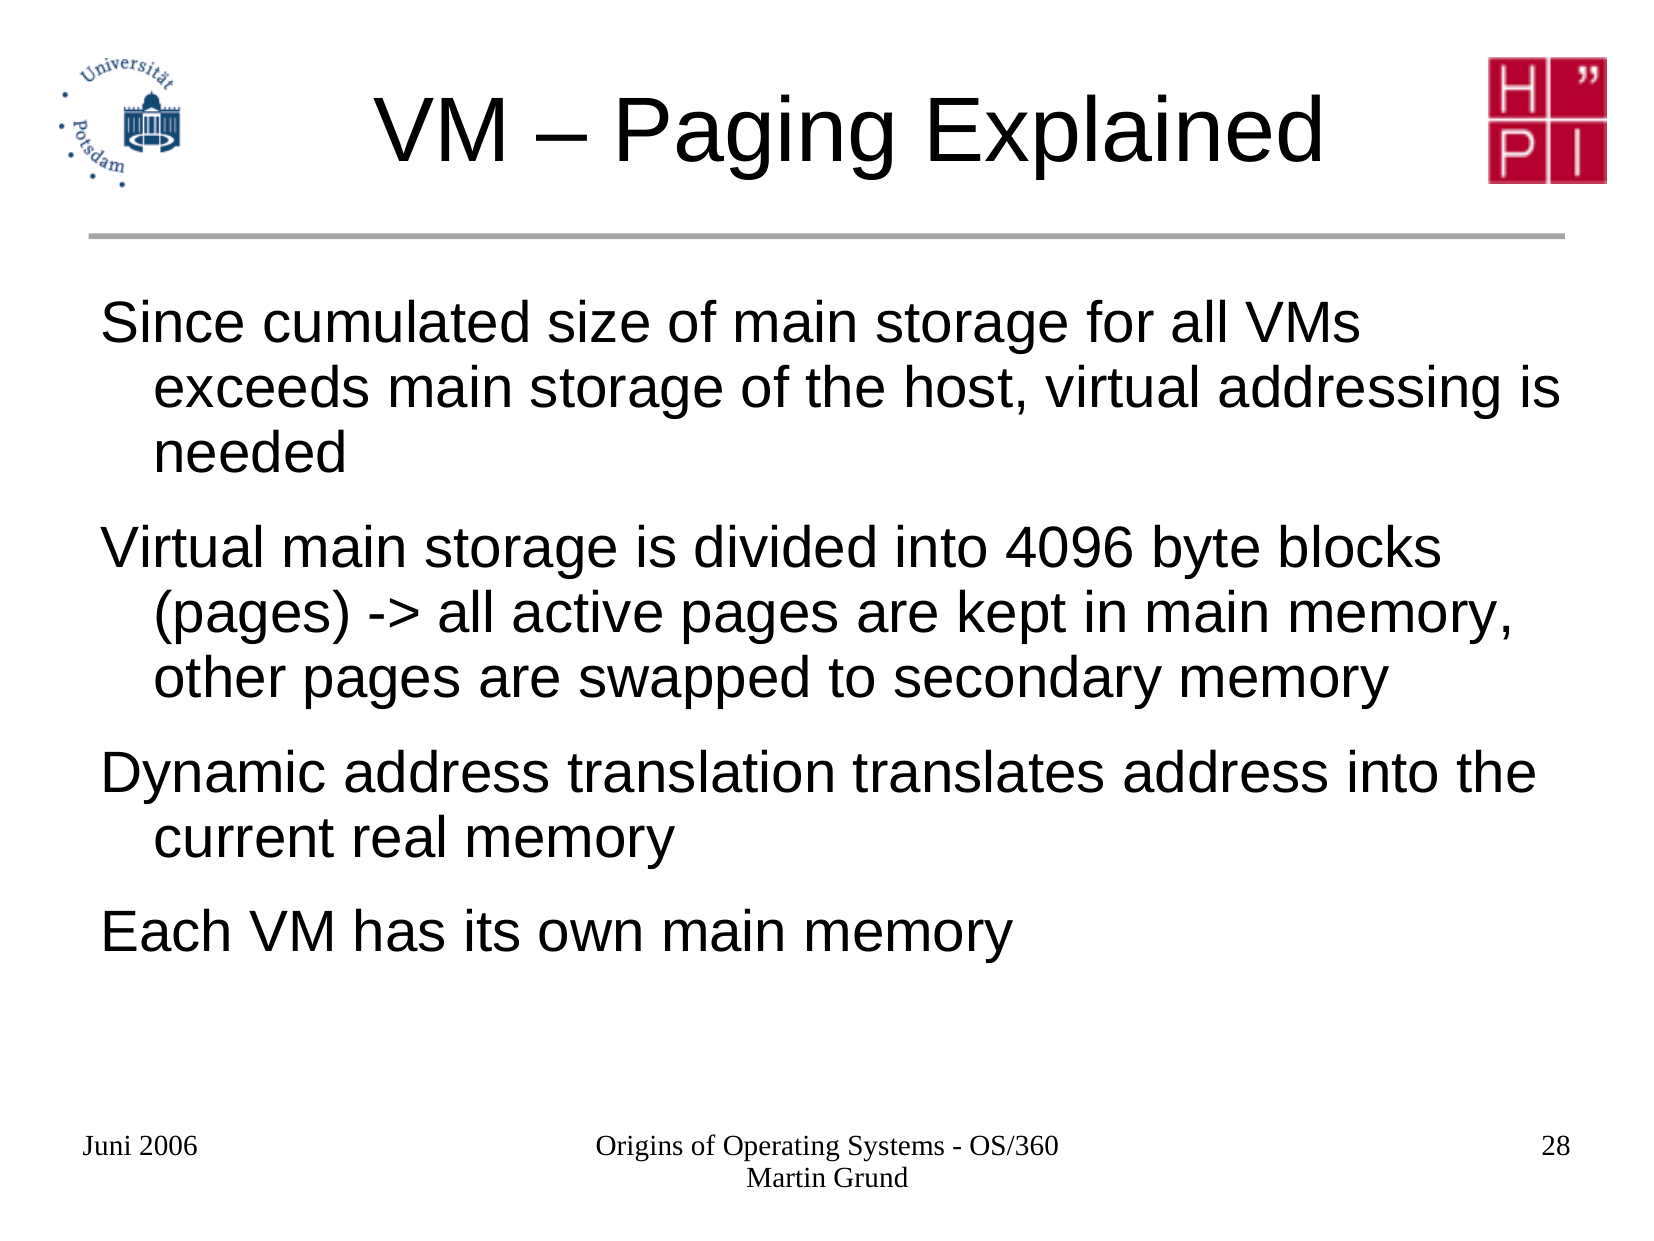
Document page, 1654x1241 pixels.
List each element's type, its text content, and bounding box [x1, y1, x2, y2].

picture [59, 58, 181, 188]
list Since cumulated size of main storage for all VMs exceeds main storage of the host, virtual addressing is needed Virtual main storage is divided into 4096 byte blocks (pages) -> all active pages are kept in main memory, other pages are swapped to secondary memory Dynamic address translation translates address into the current real memory Each VM has its own main memory [82, 290, 1571, 1109]
title VM – Paging Explained [230, 25, 1471, 233]
picture [1488, 57, 1607, 184]
